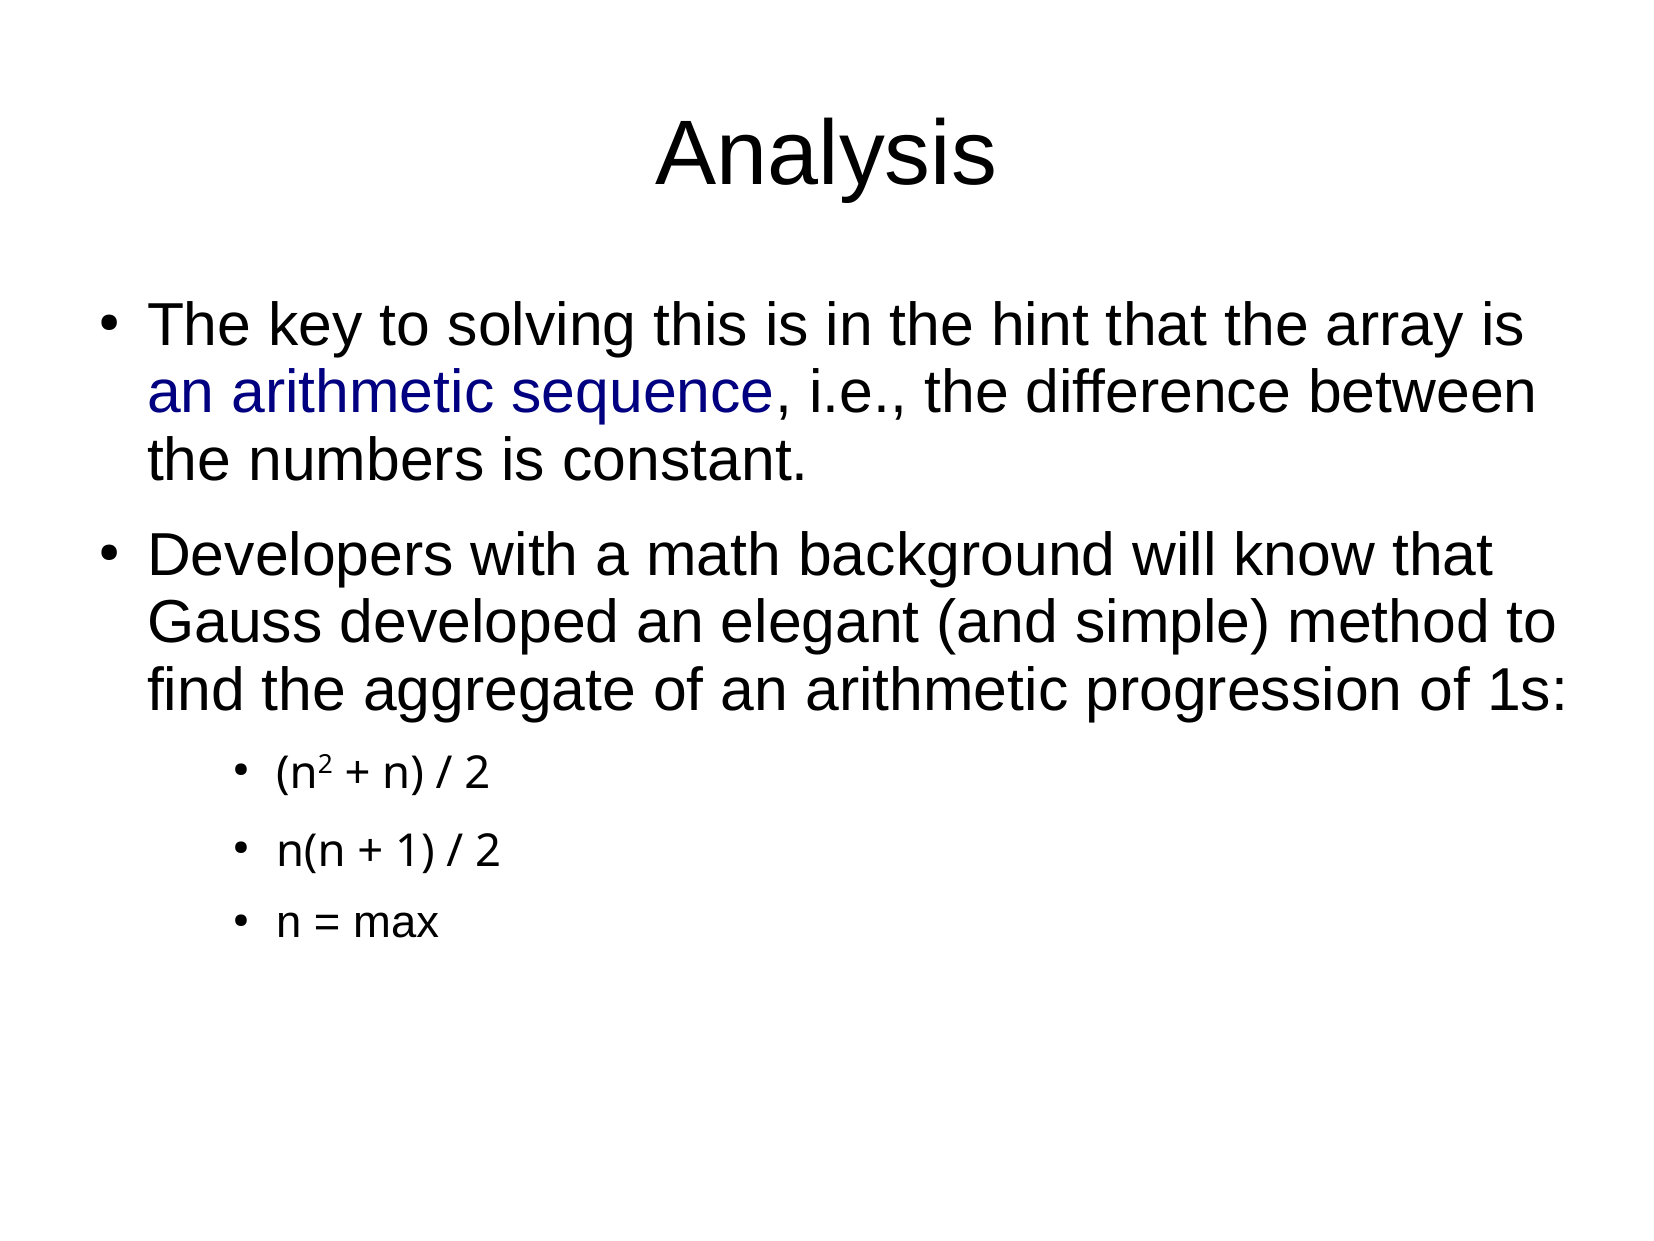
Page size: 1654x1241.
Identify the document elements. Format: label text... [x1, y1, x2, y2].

list The key to solving this is in the hint that the array is an arithmetic sequence, i.e., the difference between the numbers is constant. Developers with a math background will know that Gauss developed an elegant (and simple) method to find the aggregate of an arithmetic progression of 1s: (n2 + n) / 2 n(n + 1) / 2 n = max [82, 290, 1571, 1010]
title Analysis [82, 49, 1571, 257]
